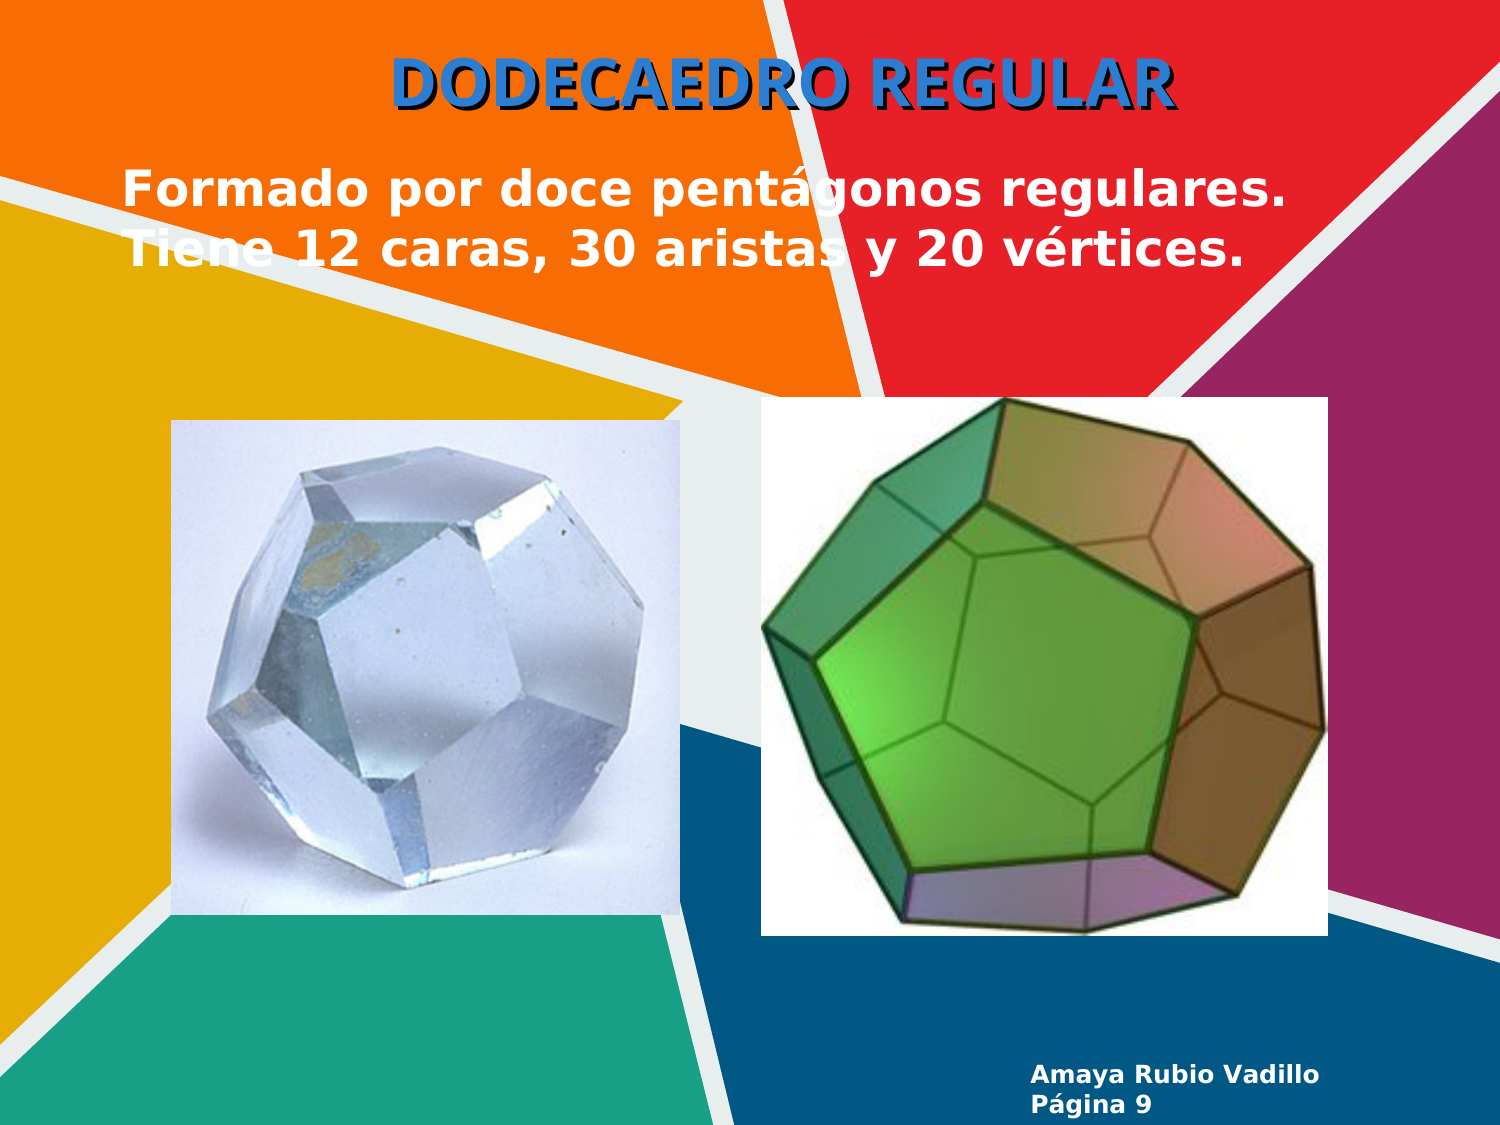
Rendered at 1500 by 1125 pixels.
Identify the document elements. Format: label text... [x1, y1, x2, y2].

title DODECAEDRO REGULAR [347, 44, 1235, 128]
text_box Amaya Rubio Vadillo Página 9 [1015, 1051, 1477, 1125]
picture [761, 397, 1328, 935]
text_box Formado por doce pentágonos regulares. Tiene 12 caras, 30 aristas y 20 vértices. [106, 148, 1359, 284]
picture [171, 420, 680, 915]
